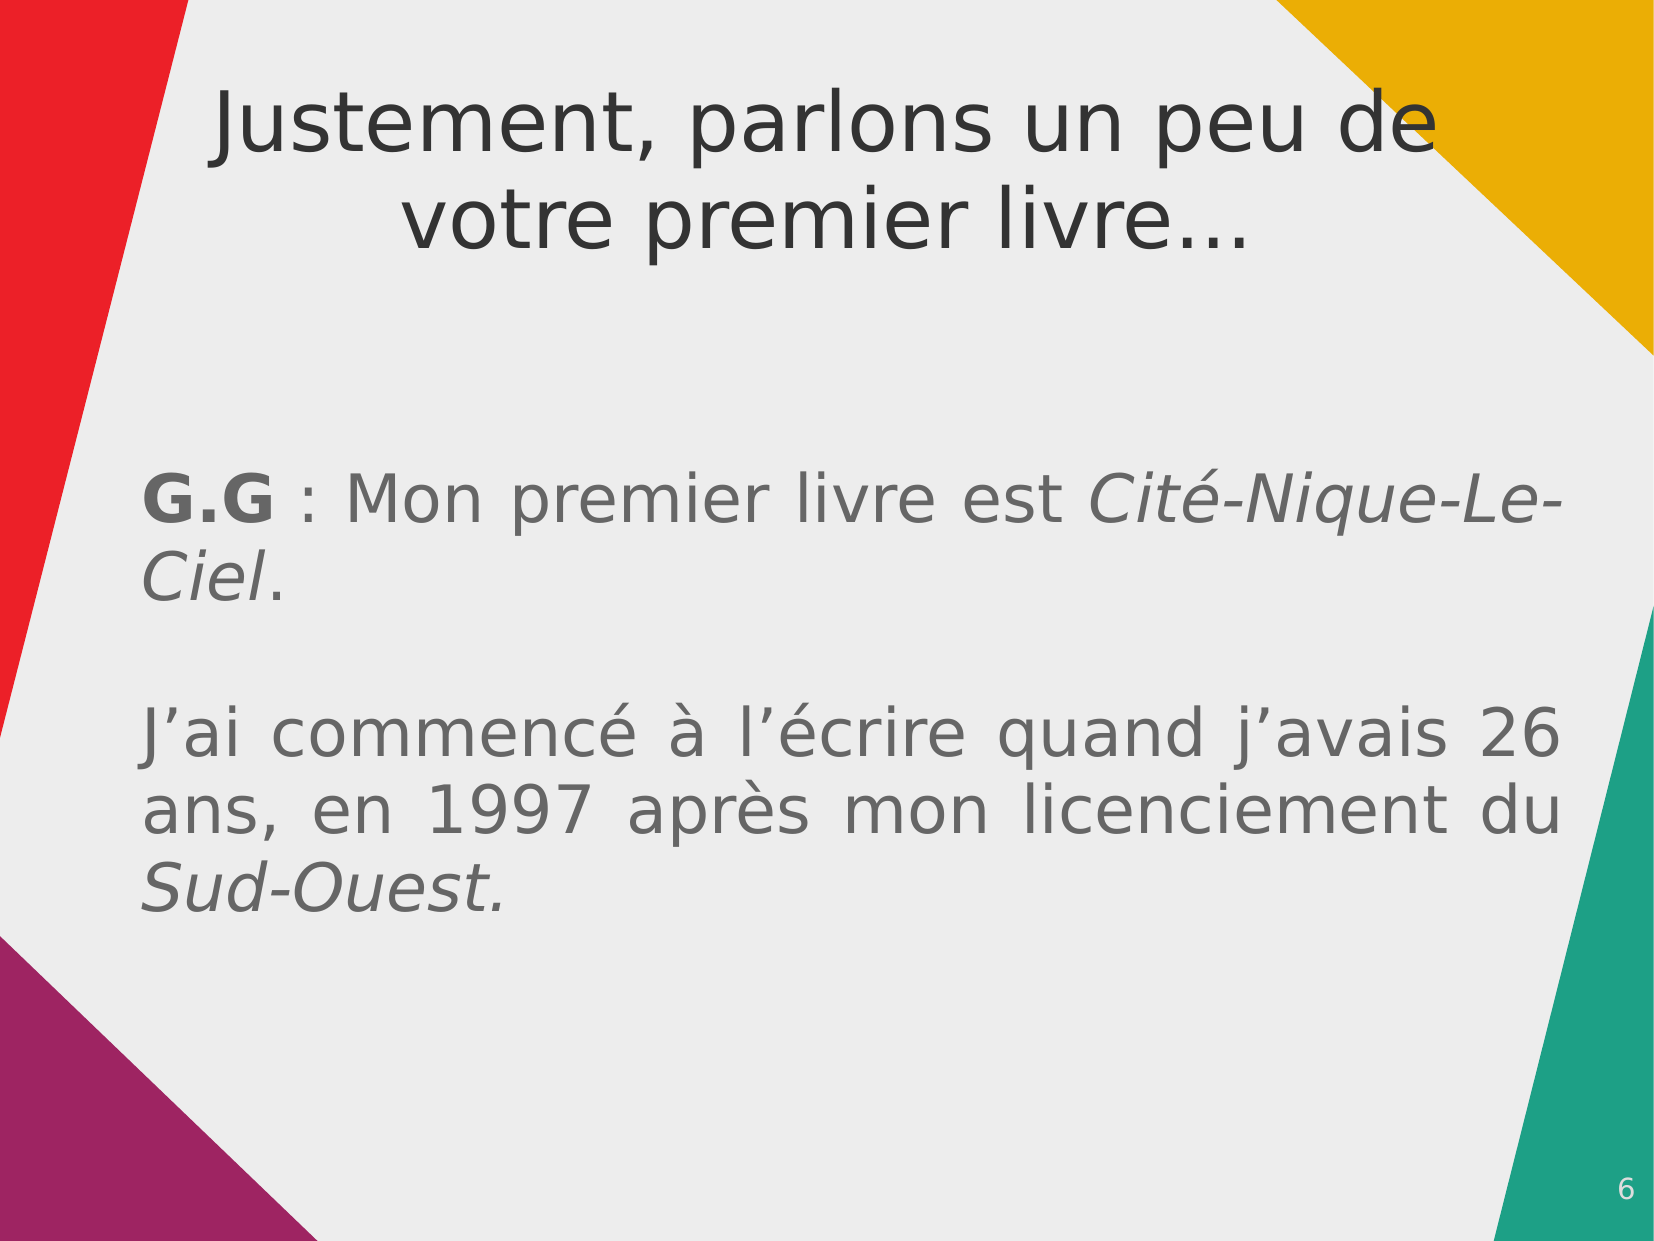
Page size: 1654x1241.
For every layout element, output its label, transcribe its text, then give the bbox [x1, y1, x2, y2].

title Justement, parlons un peu de votre premier livre... [114, 73, 1539, 271]
subtitle G.G : Mon premier livre est Cité-Nique-Le-Ciel. J’ai commencé à l’écrire quand j’avais 26 ans, en 1997 après mon licenciement du Sud-Ouest. [141, 460, 1566, 1241]
